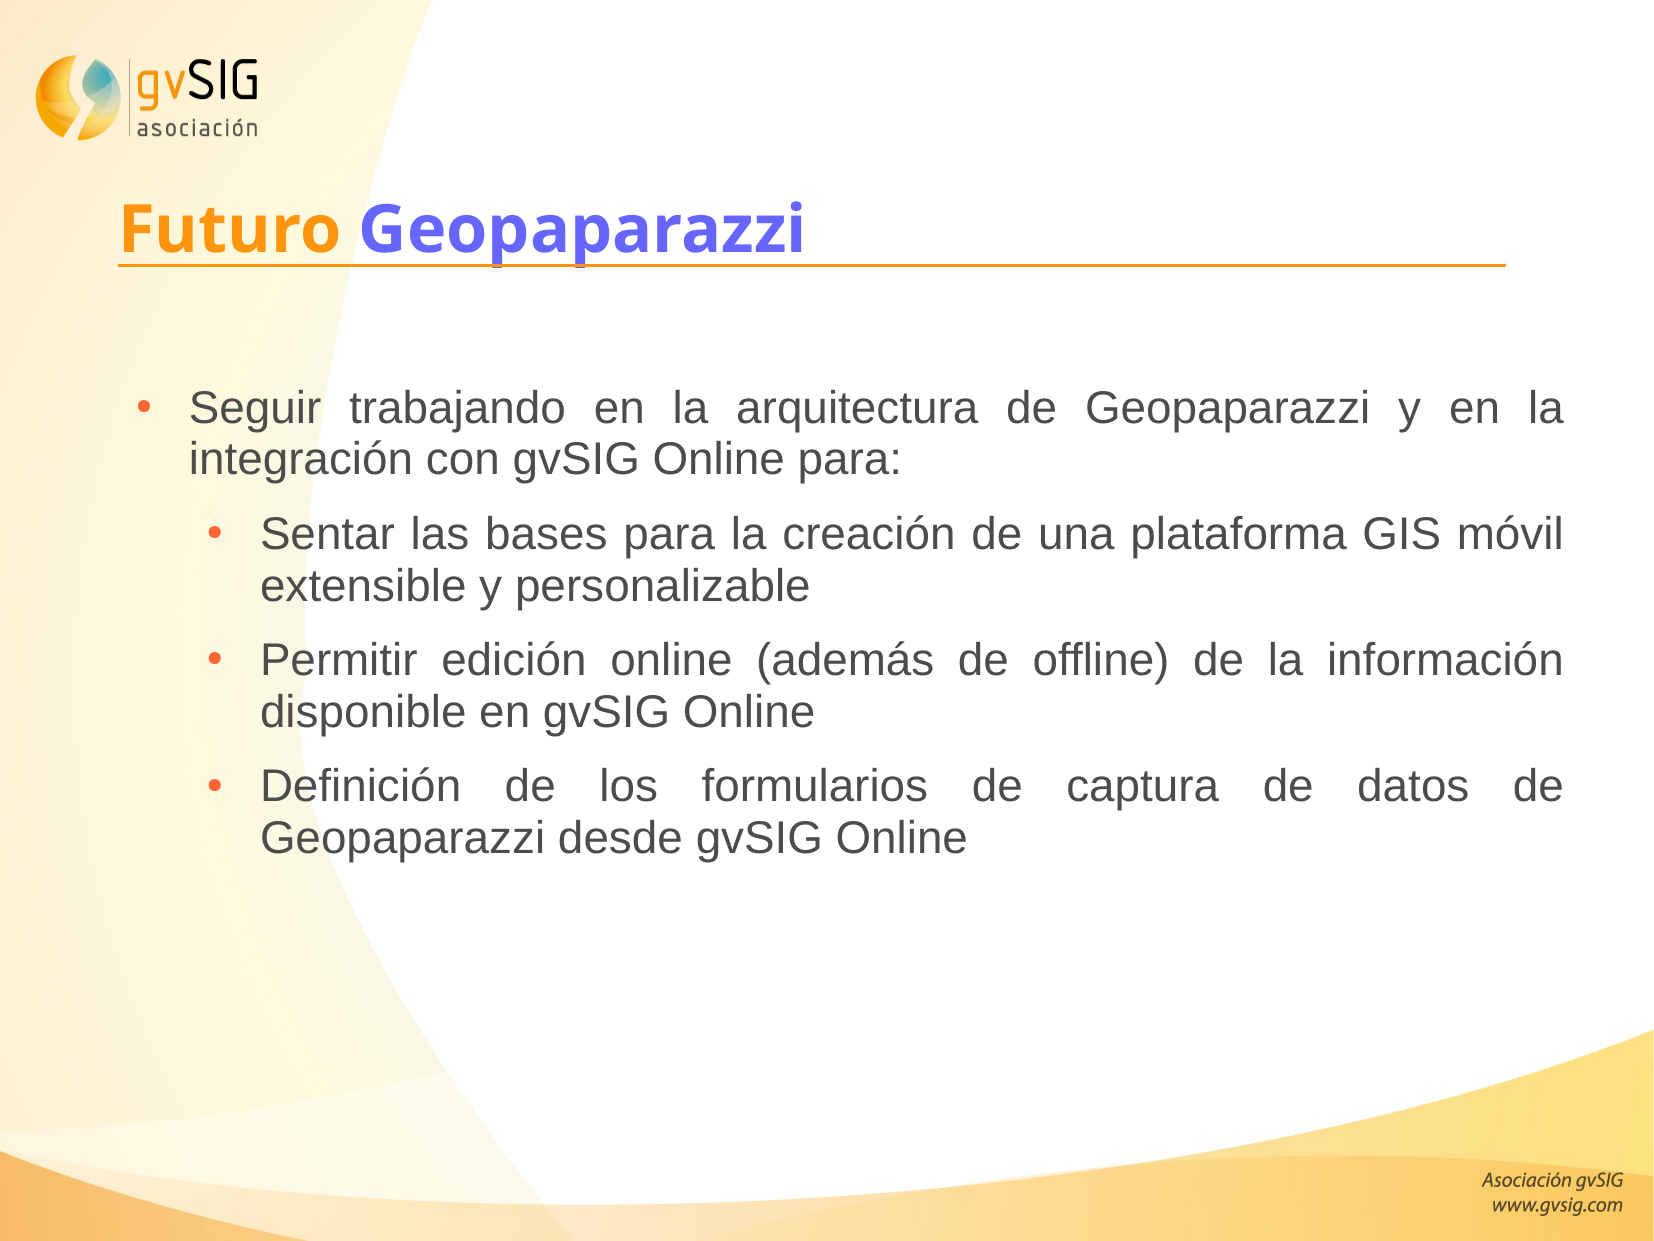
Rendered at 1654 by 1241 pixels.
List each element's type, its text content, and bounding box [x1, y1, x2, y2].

list Seguir trabajando en la arquitectura de Geopaparazzi y en la integración con gvSIG Online para: Sentar las bases para la creación de una plataforma GIS móvil extensible y personalizable Permitir edición online (además de offline) de la información disponible en gvSIG Online Definición de los formularios de captura de datos de Geopaparazzi desde gvSIG Online [118, 301, 1565, 1115]
picture [0, 0, 1654, 1241]
title Futuro Geopaparazzi [118, 177, 1607, 276]
